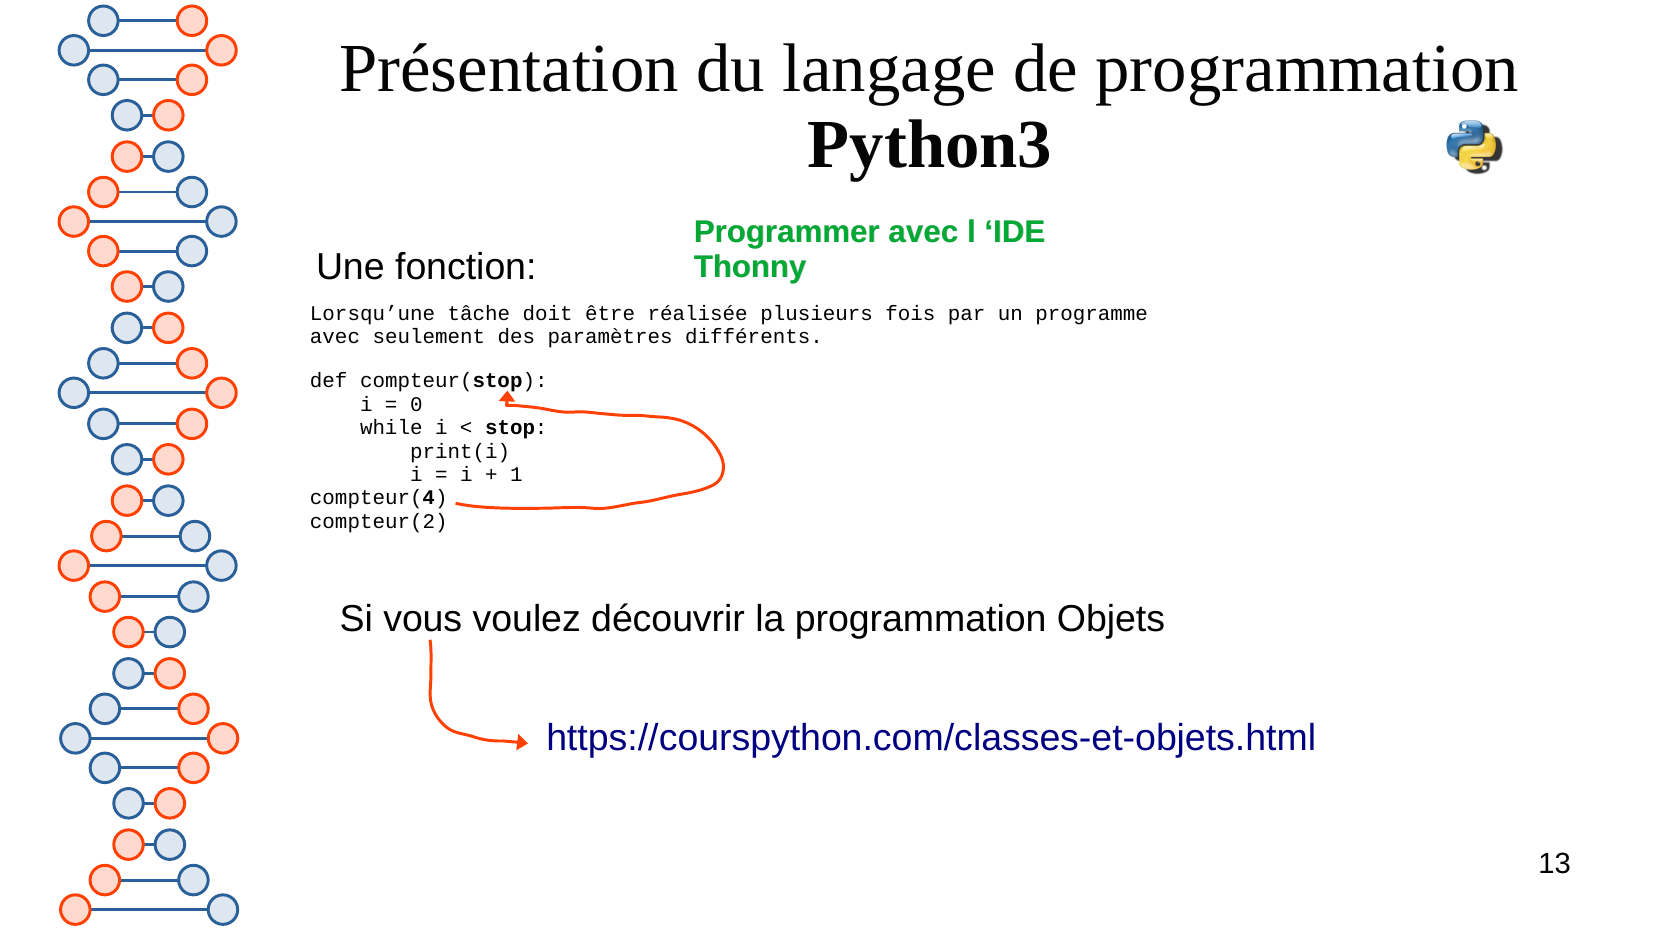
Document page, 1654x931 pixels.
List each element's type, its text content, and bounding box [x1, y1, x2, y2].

text_box Lorsqu’une tâche doit être réalisée plusieurs fois par un programme avec seulement des paramètres différents. def compteur(stop): i = 0 while i < stop: print(i) i = i + 1 compteur(4) compteur(2) [295, 295, 1211, 532]
picture [1443, 118, 1506, 176]
text_box Une fonction: [301, 238, 562, 296]
text_box https://courspython.com/classes-et-objets.html [531, 708, 1388, 768]
text_box Programmer avec l ‘IDE Thonny [679, 206, 1182, 257]
text_box Si vous voulez découvrir la programmation Objets [324, 590, 1211, 648]
title Présentation du langage de programmation Python3 [265, 29, 1595, 184]
